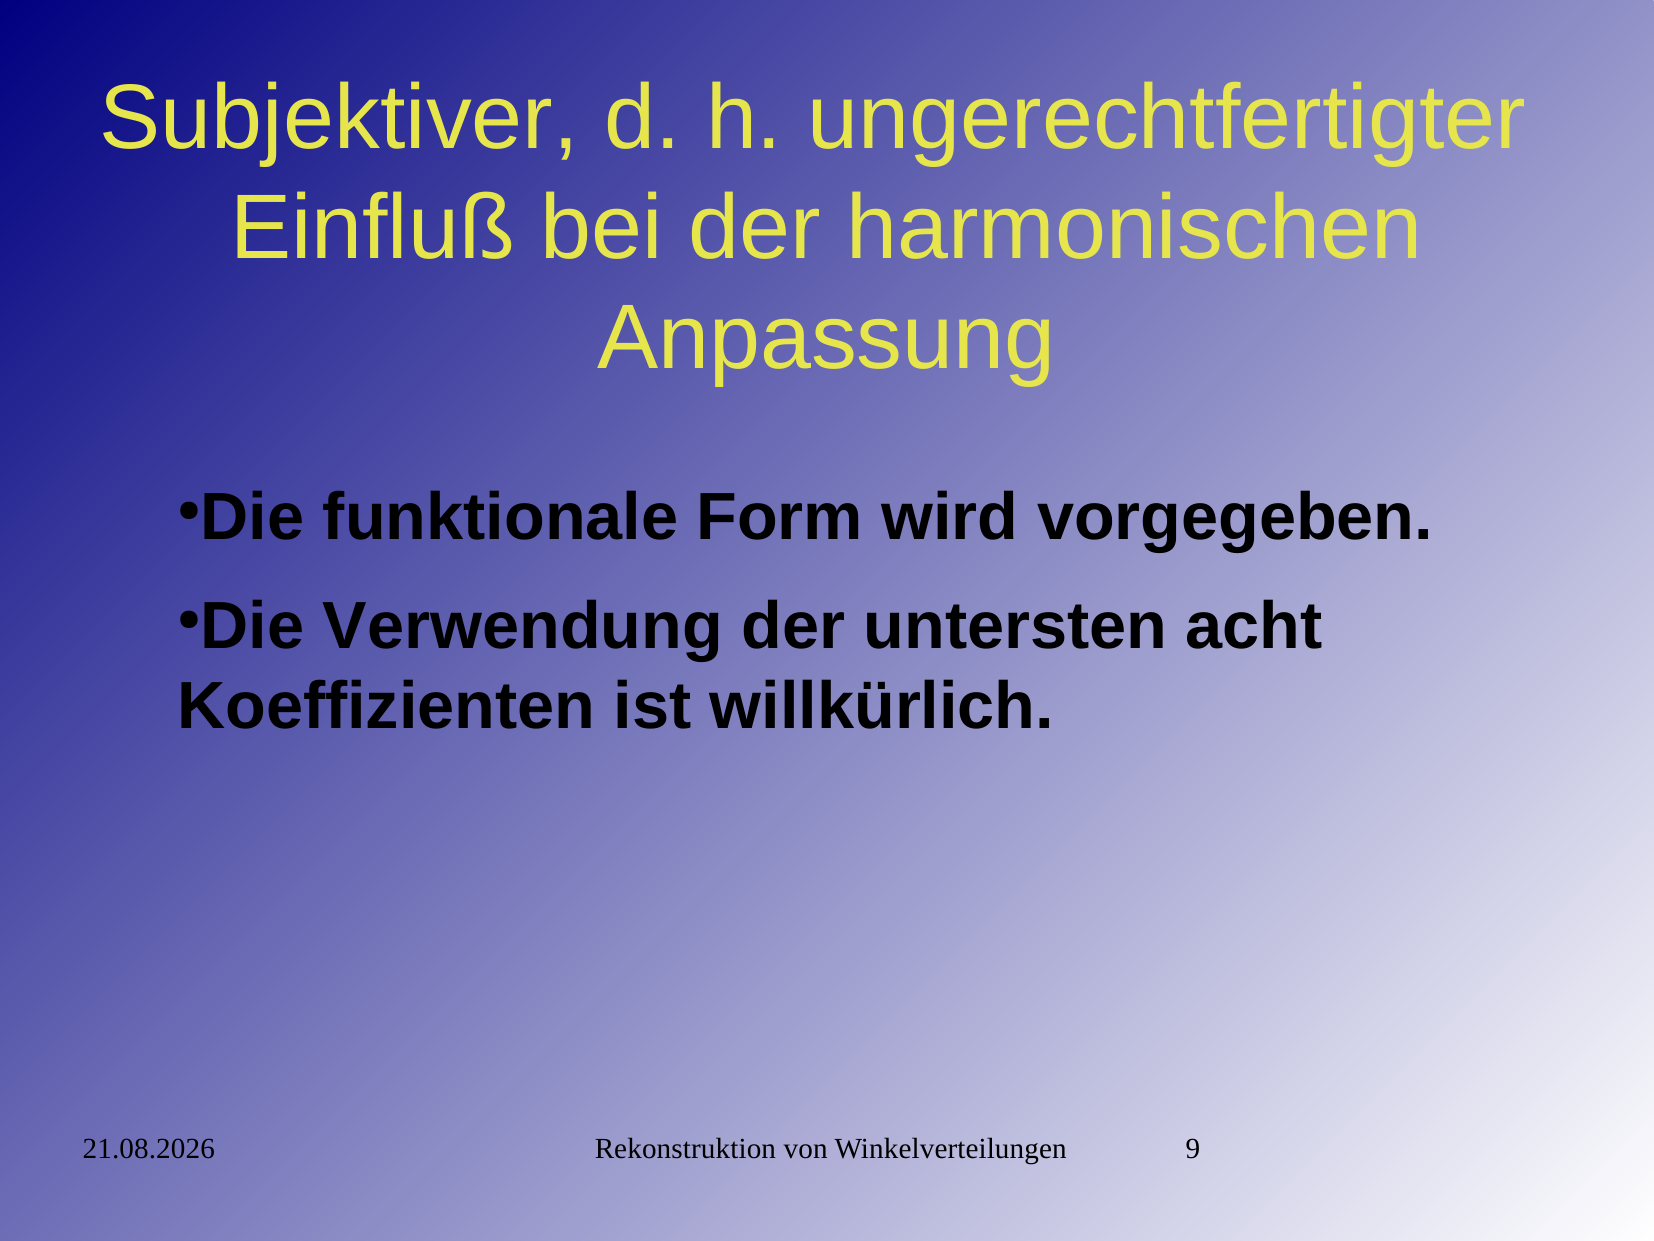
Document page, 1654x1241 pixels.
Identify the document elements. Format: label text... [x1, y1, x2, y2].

list Die funktionale Form wird vorgegeben. Die Verwendung der untersten acht Koeffizienten ist willkürlich. [177, 472, 1565, 768]
text_box Rekonstruktion von Winkelverteilungen [565, 1129, 1090, 1216]
text_box 26.06.2021 [82, 1129, 468, 1216]
text_box <Nummer> [1185, 1129, 1571, 1216]
title Subjektiver, d. h. ungerechtfertigter Einfluß bei der harmonischen Anpassung [82, 56, 1571, 387]
